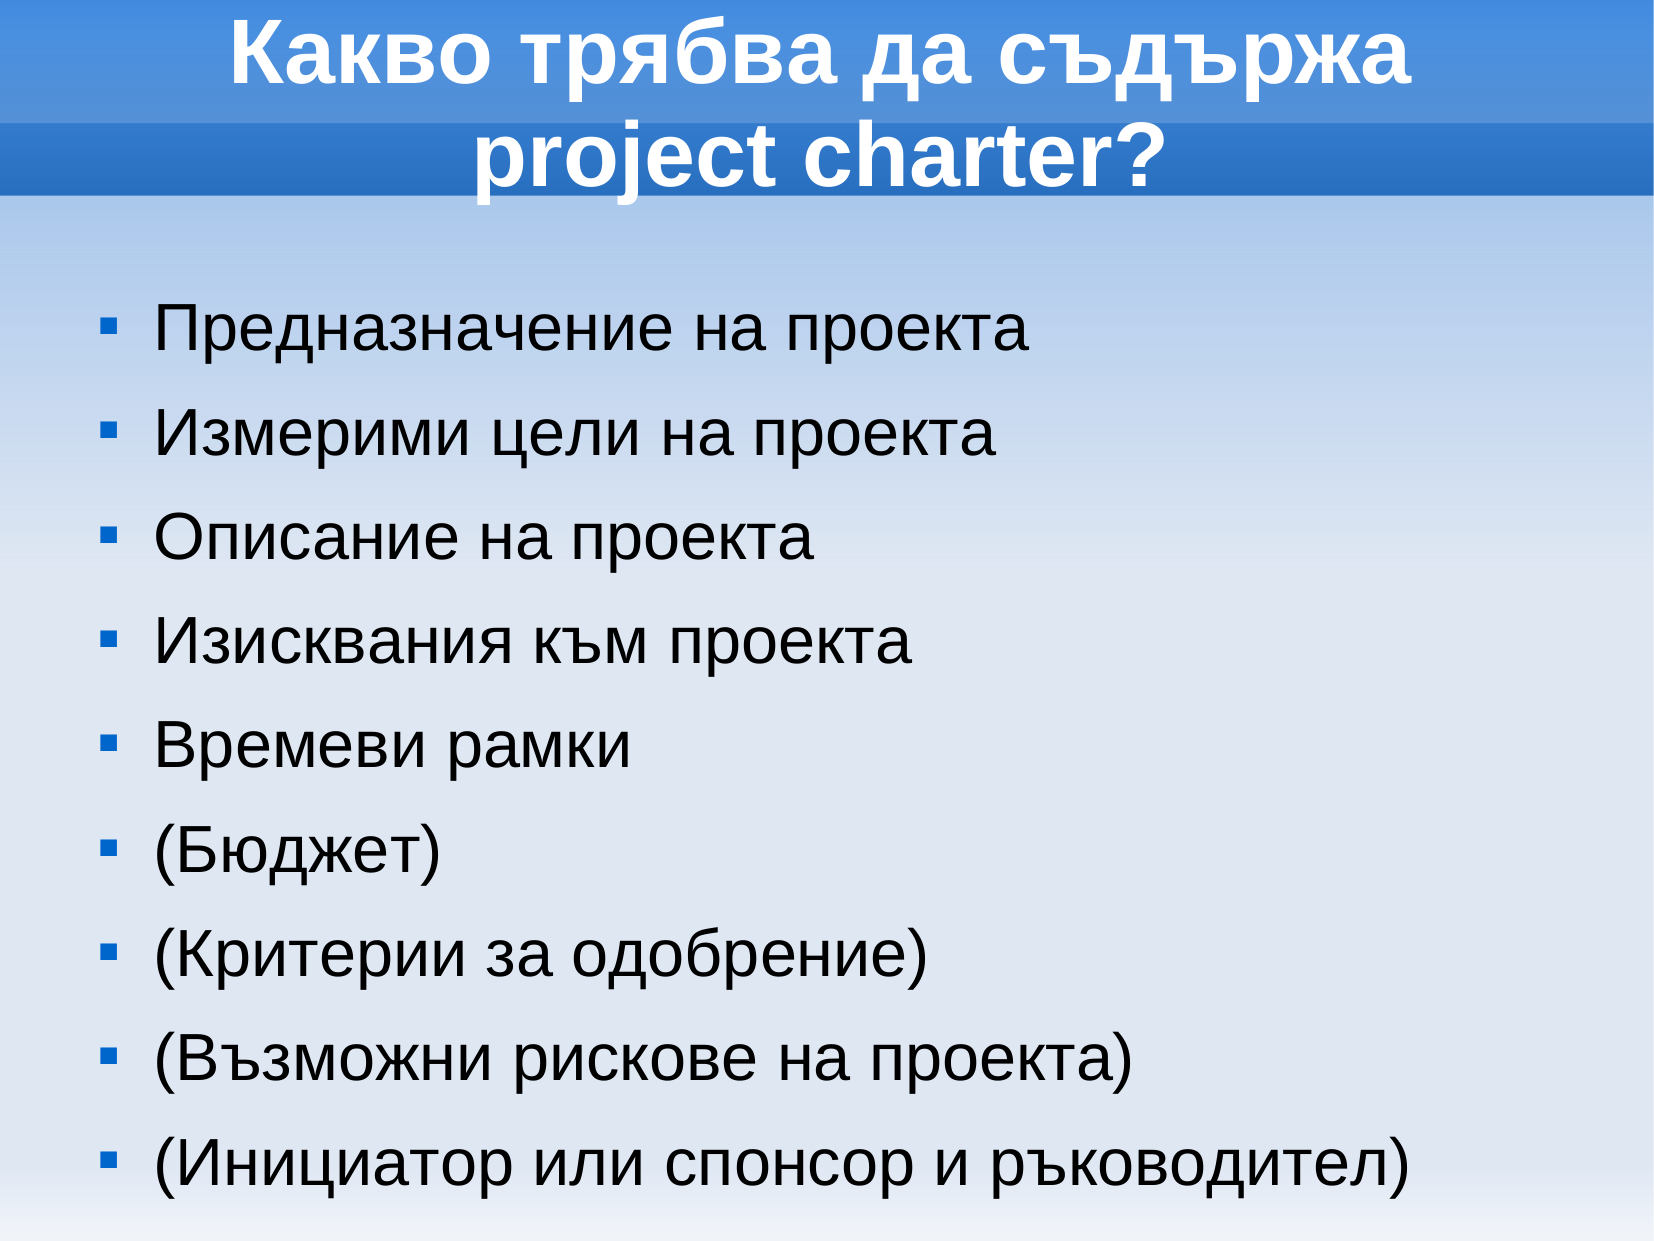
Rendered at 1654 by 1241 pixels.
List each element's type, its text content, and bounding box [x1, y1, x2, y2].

list Предназначение на проекта Измерими цели на проекта Описание на проекта Изисквания към проекта Времеви рамки (Бюджет) (Критерии за одобрение) (Възможни рискове на проекта) (Инициатор или спонсор и ръководител) [82, 290, 1571, 1200]
title Какво трябва да съдържа project charter? [76, 0, 1565, 207]
picture [0, 0, 1654, 1241]
